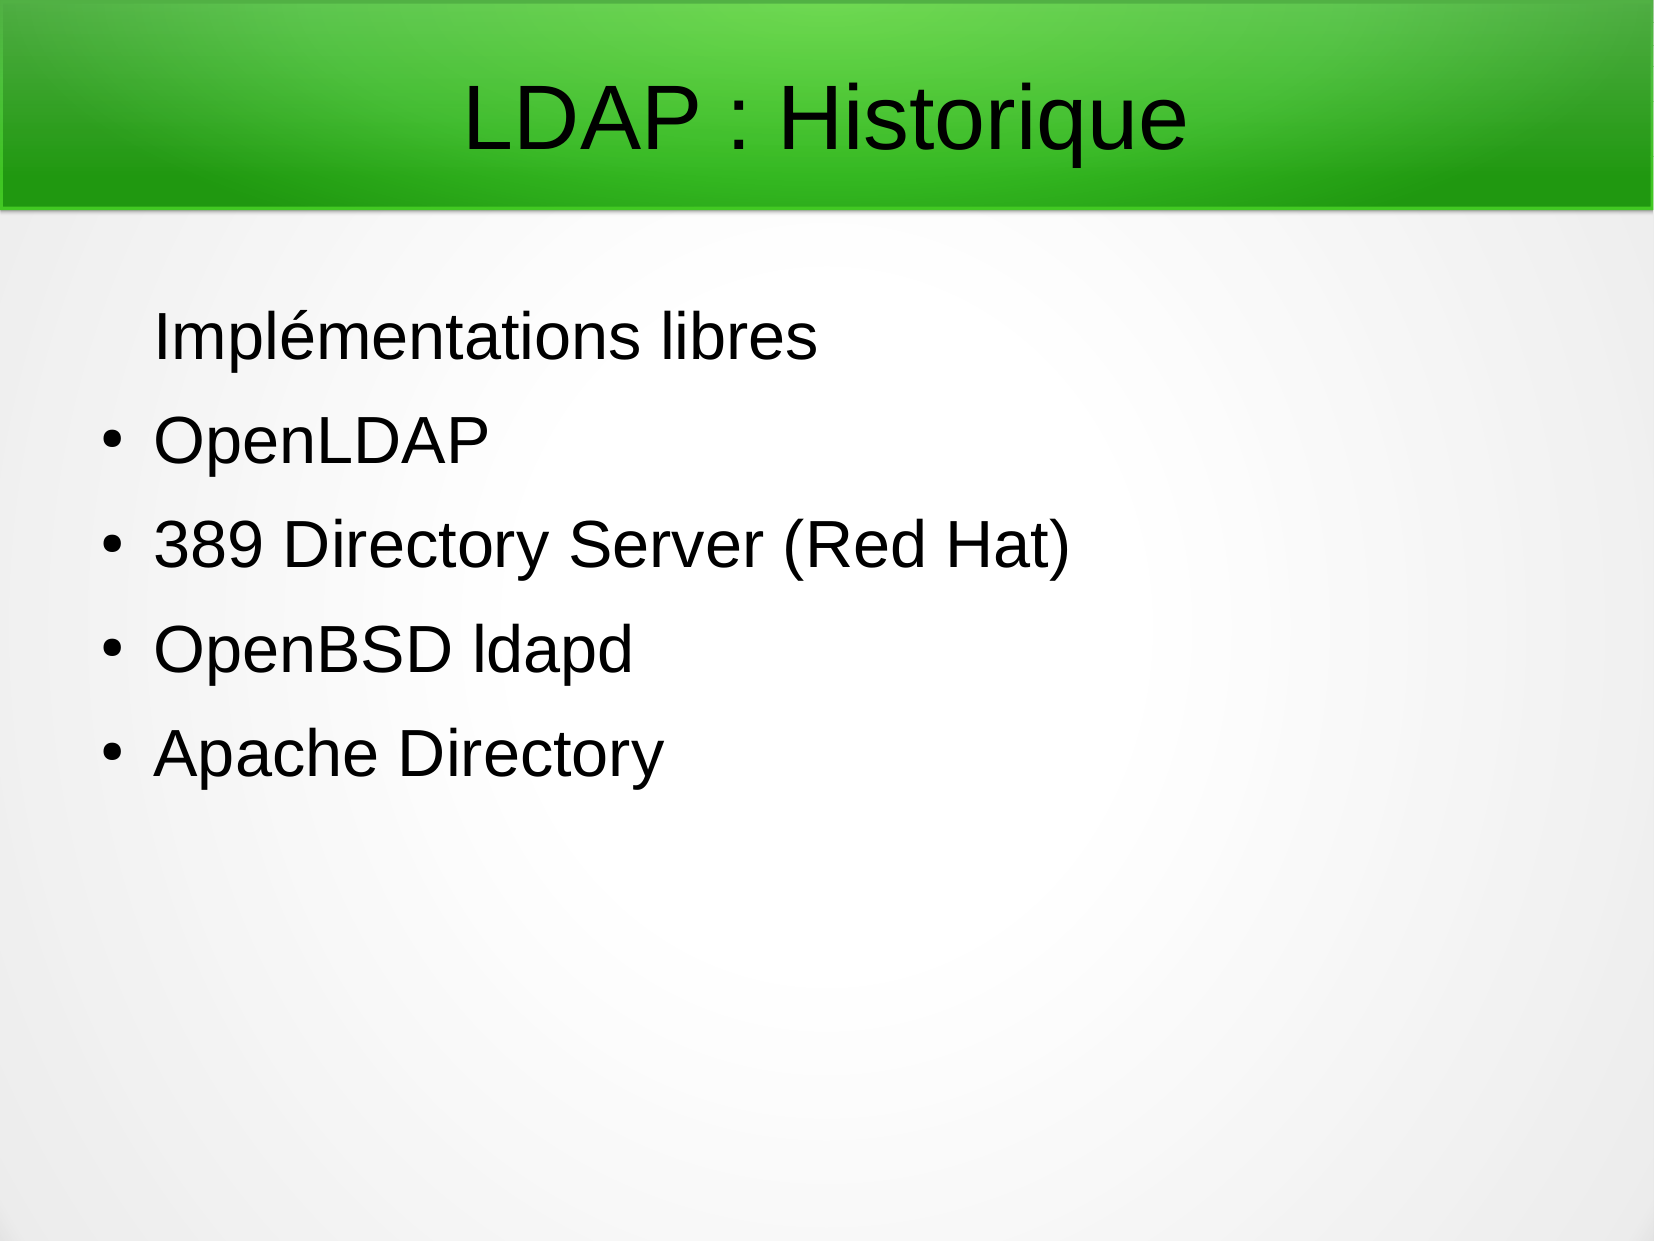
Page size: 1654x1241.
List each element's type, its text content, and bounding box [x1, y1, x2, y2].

list Implémentations libres OpenLDAP 389 Directory Server (Red Hat) OpenBSD ldapd Apache Directory [82, 299, 1571, 1019]
title LDAP : Historique [82, 47, 1571, 189]
